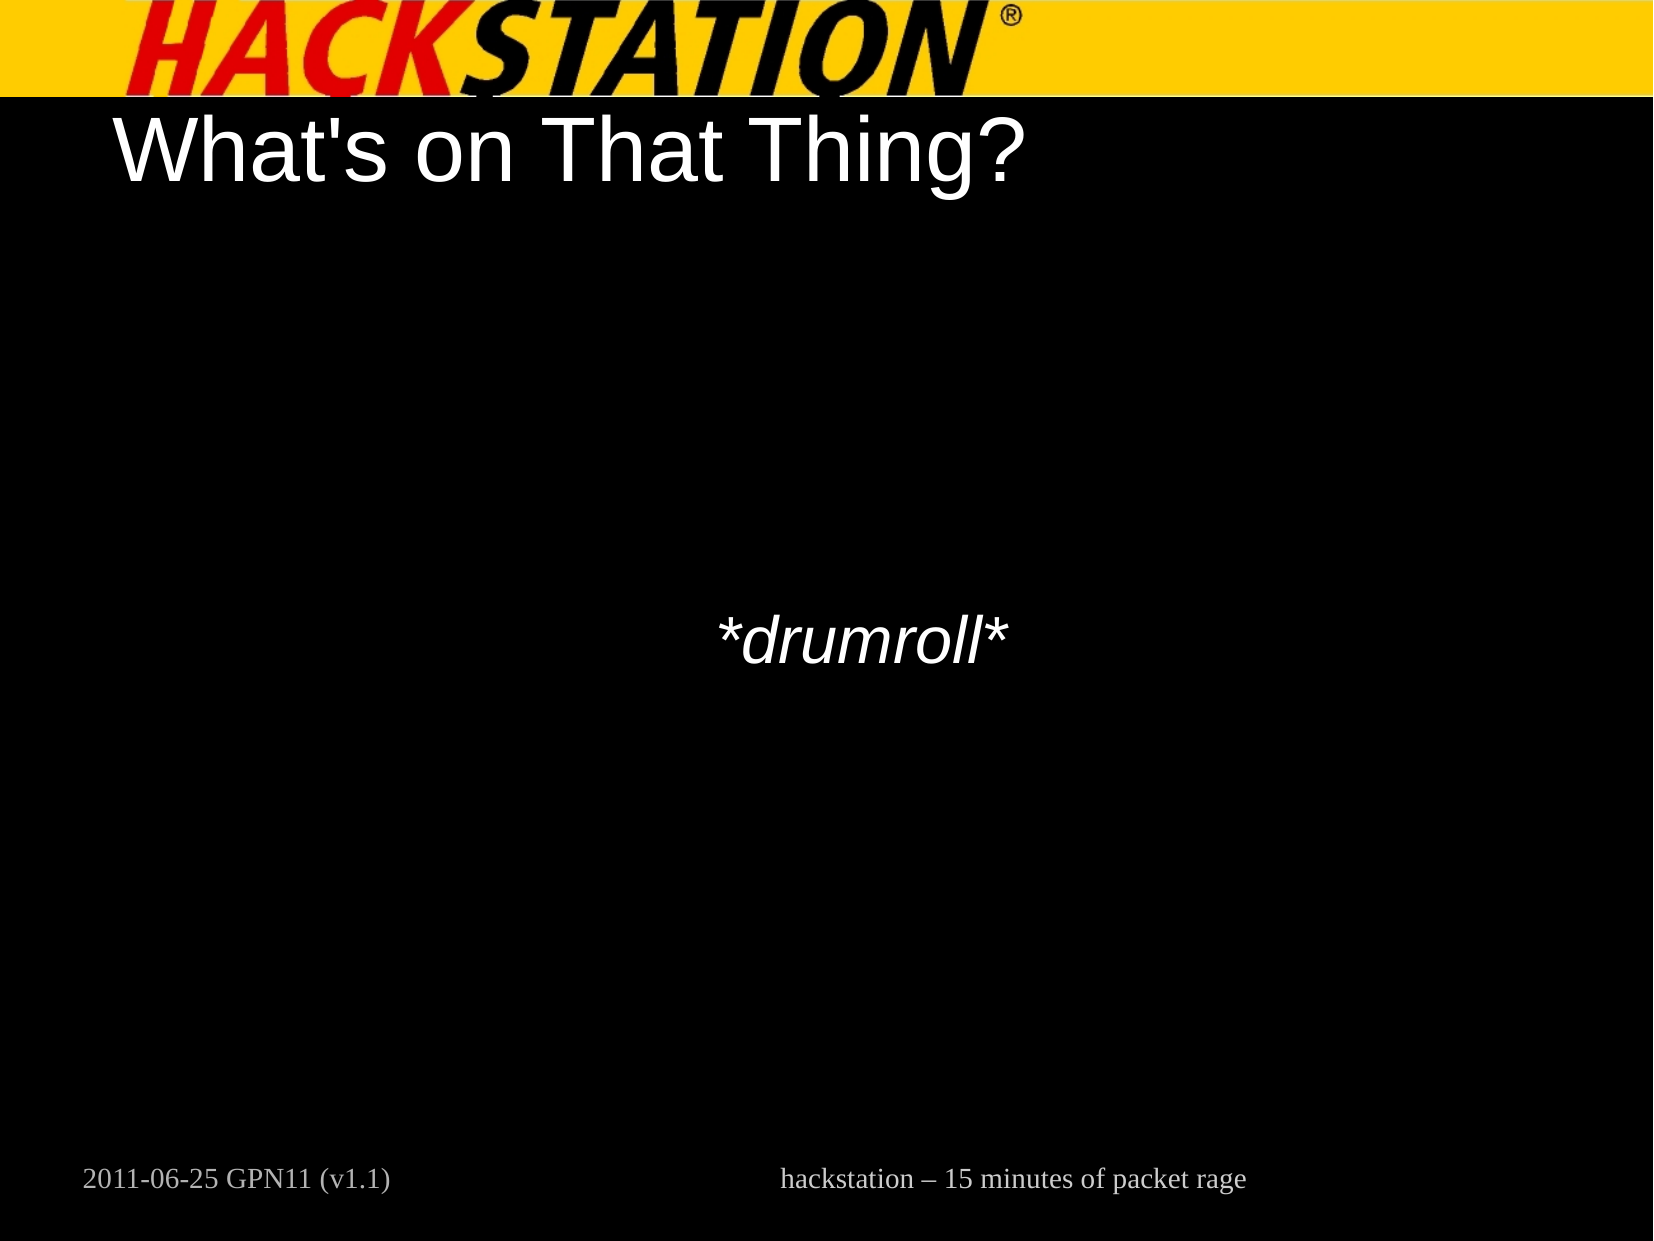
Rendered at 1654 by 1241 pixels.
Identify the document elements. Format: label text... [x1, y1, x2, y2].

picture [0, 0, 1653, 97]
list *drumroll* [82, 290, 1571, 1109]
title What's on That Thing? [112, 75, 1571, 226]
